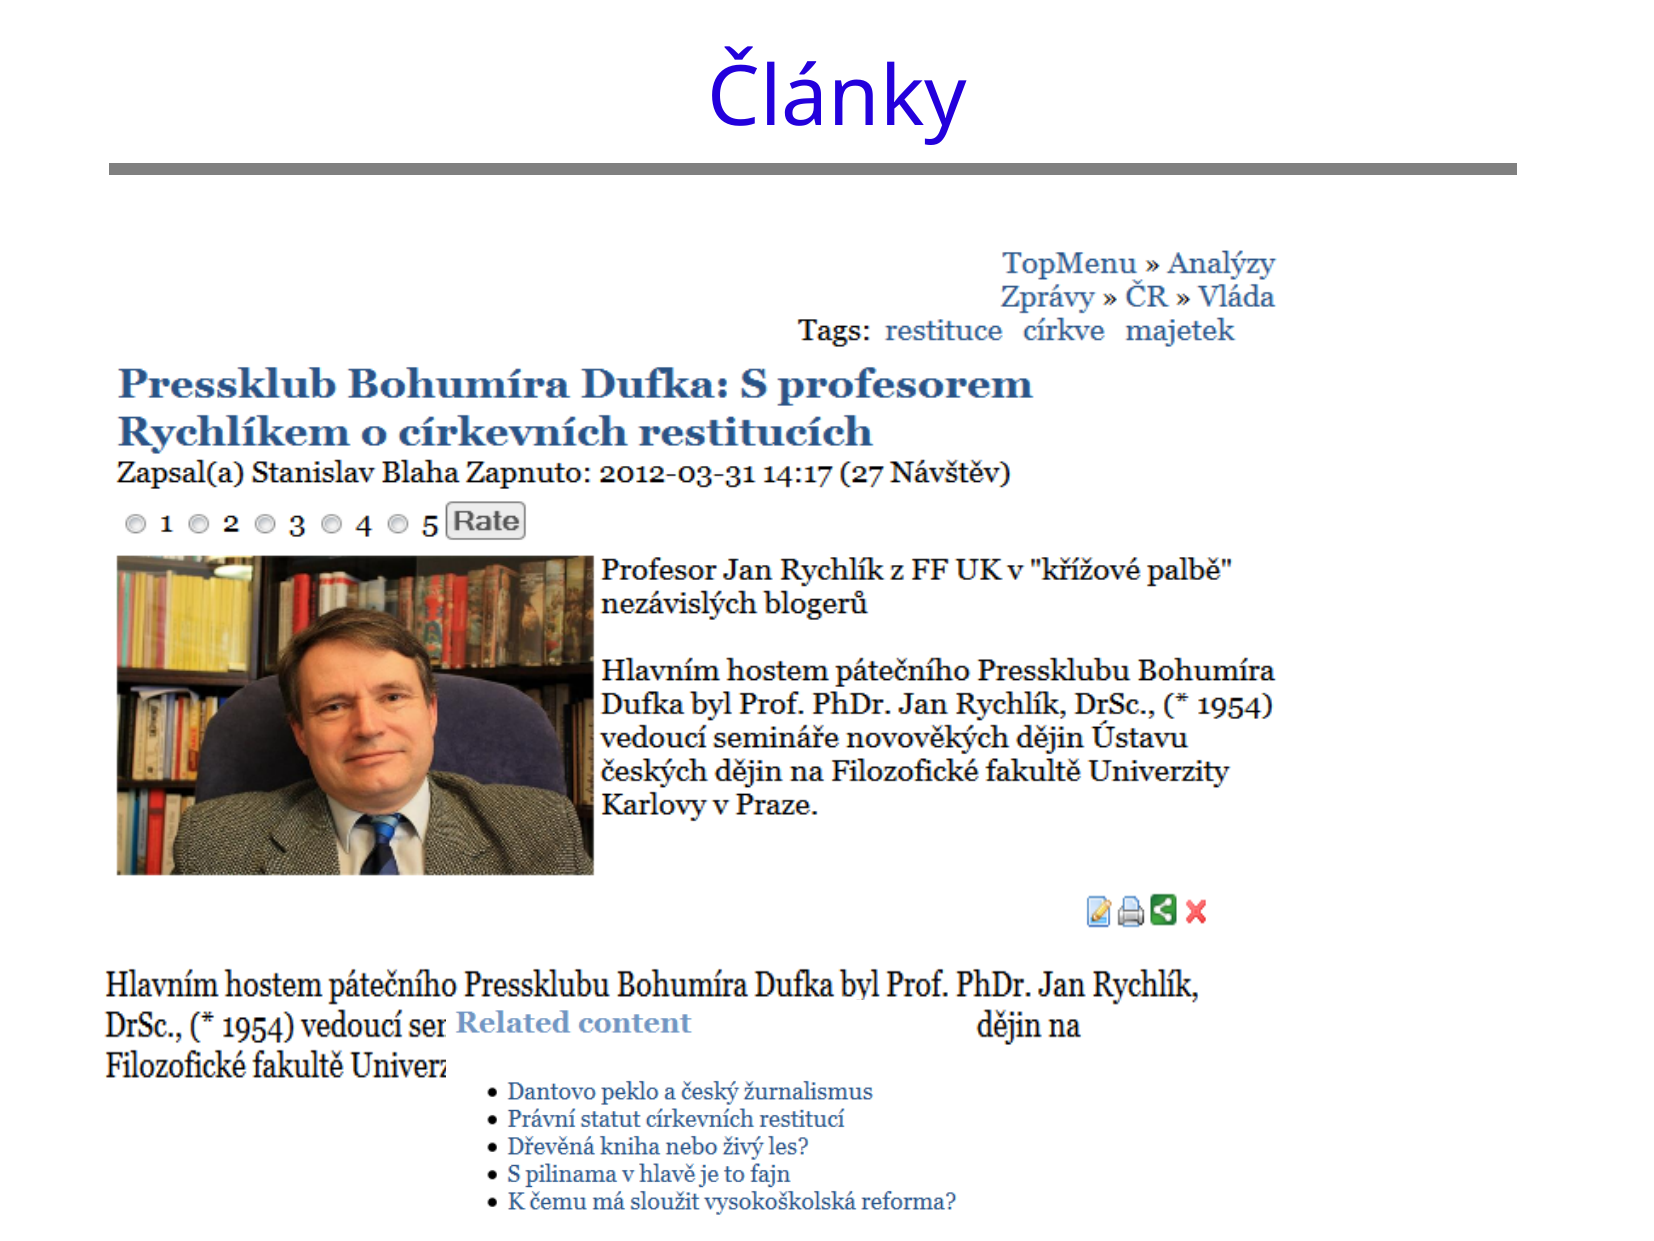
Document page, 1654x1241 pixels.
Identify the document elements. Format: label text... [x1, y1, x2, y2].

title Články [82, 45, 1571, 142]
picture [97, 235, 1289, 1241]
